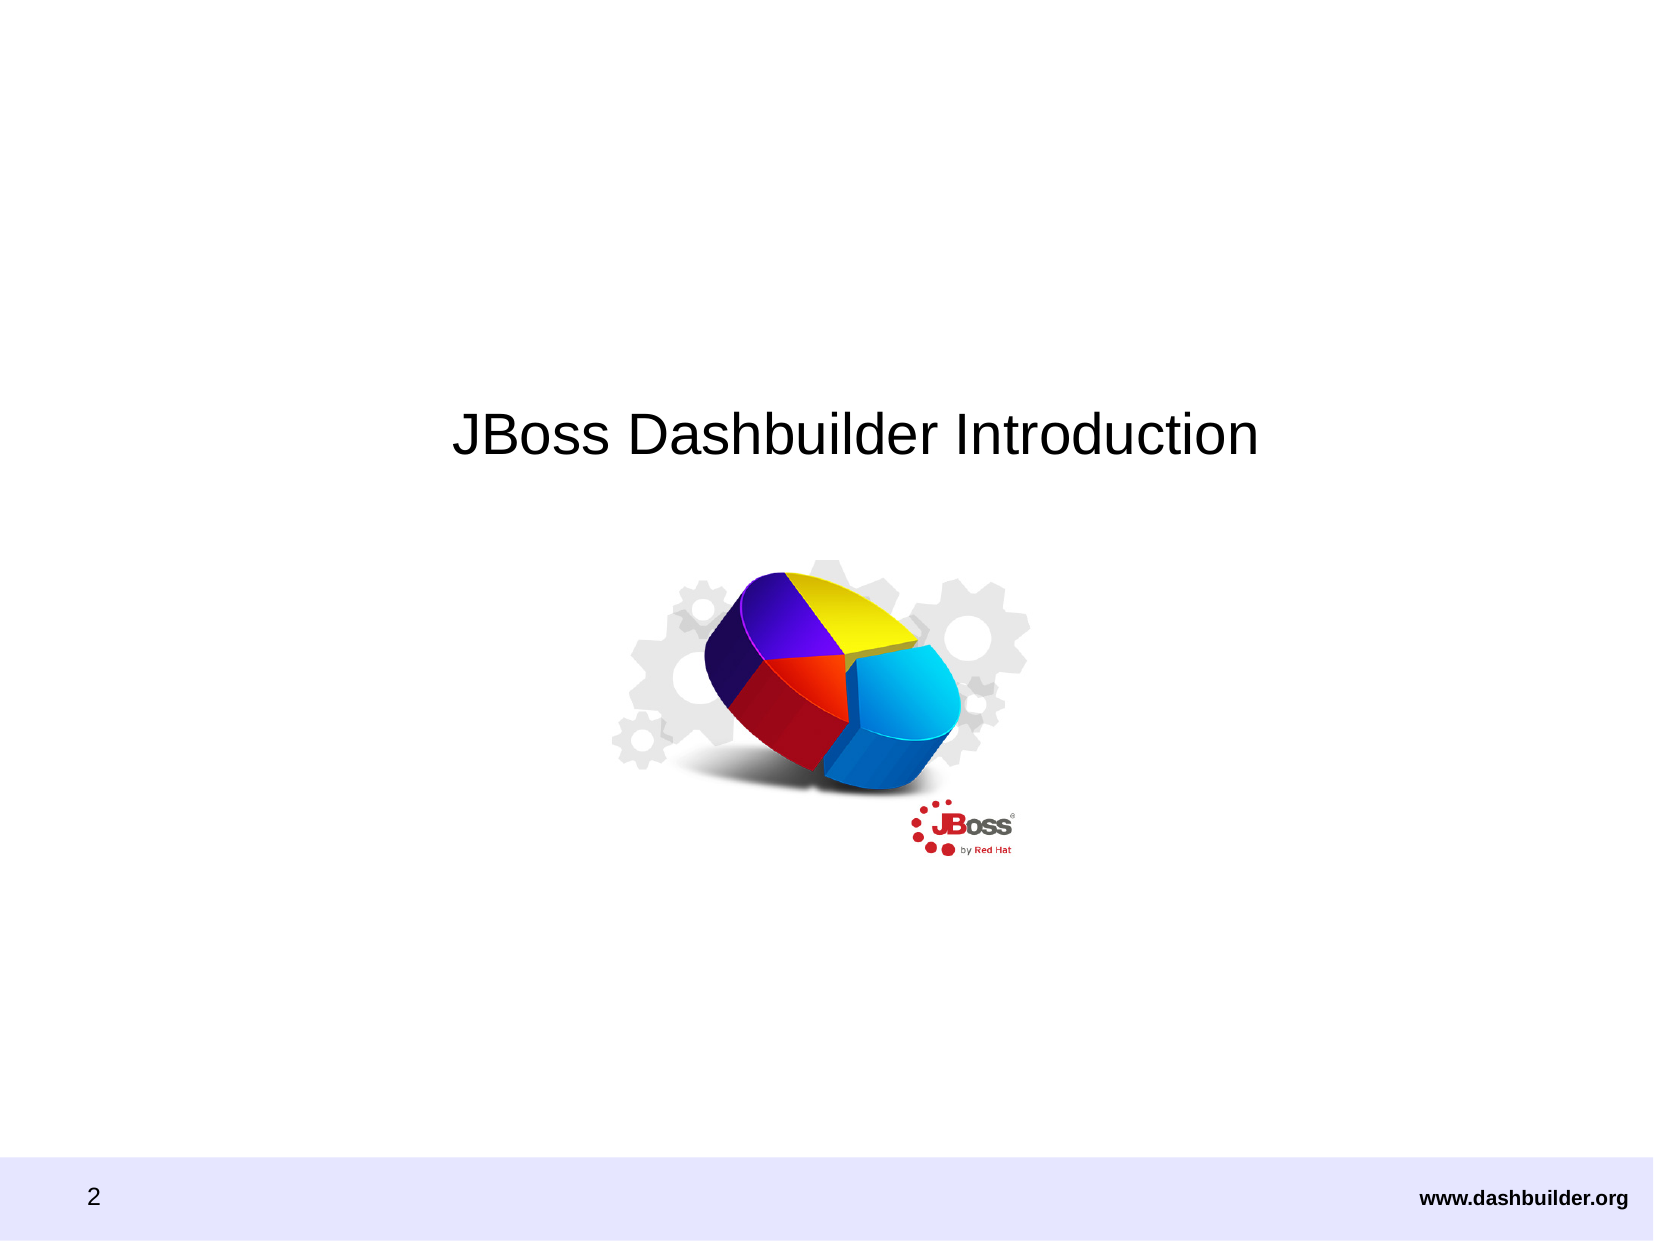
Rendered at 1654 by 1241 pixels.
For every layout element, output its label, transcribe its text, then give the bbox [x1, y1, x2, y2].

list JBoss Dashbuilder Introduction [82, 401, 1571, 473]
picture [608, 554, 1040, 863]
